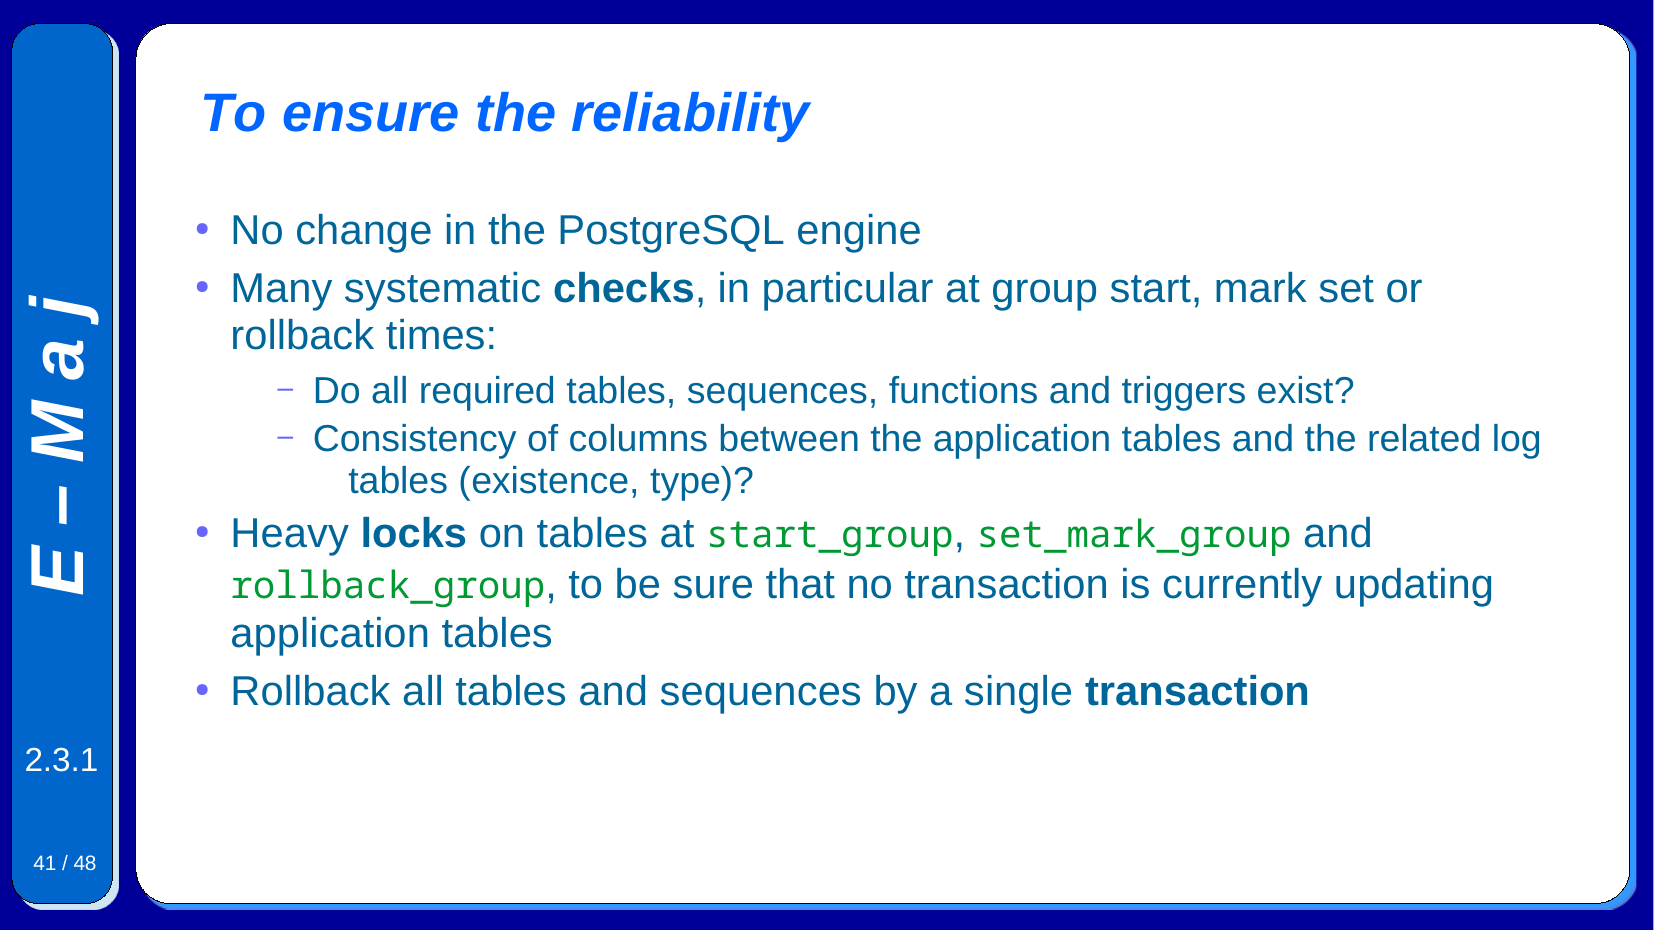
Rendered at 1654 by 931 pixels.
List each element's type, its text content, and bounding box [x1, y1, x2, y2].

list No change in the PostgreSQL engine Many systematic checks, in particular at group start, mark set or rollback times: Do all required tables, sequences, functions and triggers exist? Consistency of columns between the application tables and the related log tables (existence, type)? Heavy locks on tables at start_group, set_mark_group and rollback_group, to be sure that no transaction is currently updating application tables Rollback all tables and sequences by a single transaction [177, 206, 1587, 827]
title To ensure the reliability [200, 34, 1575, 191]
